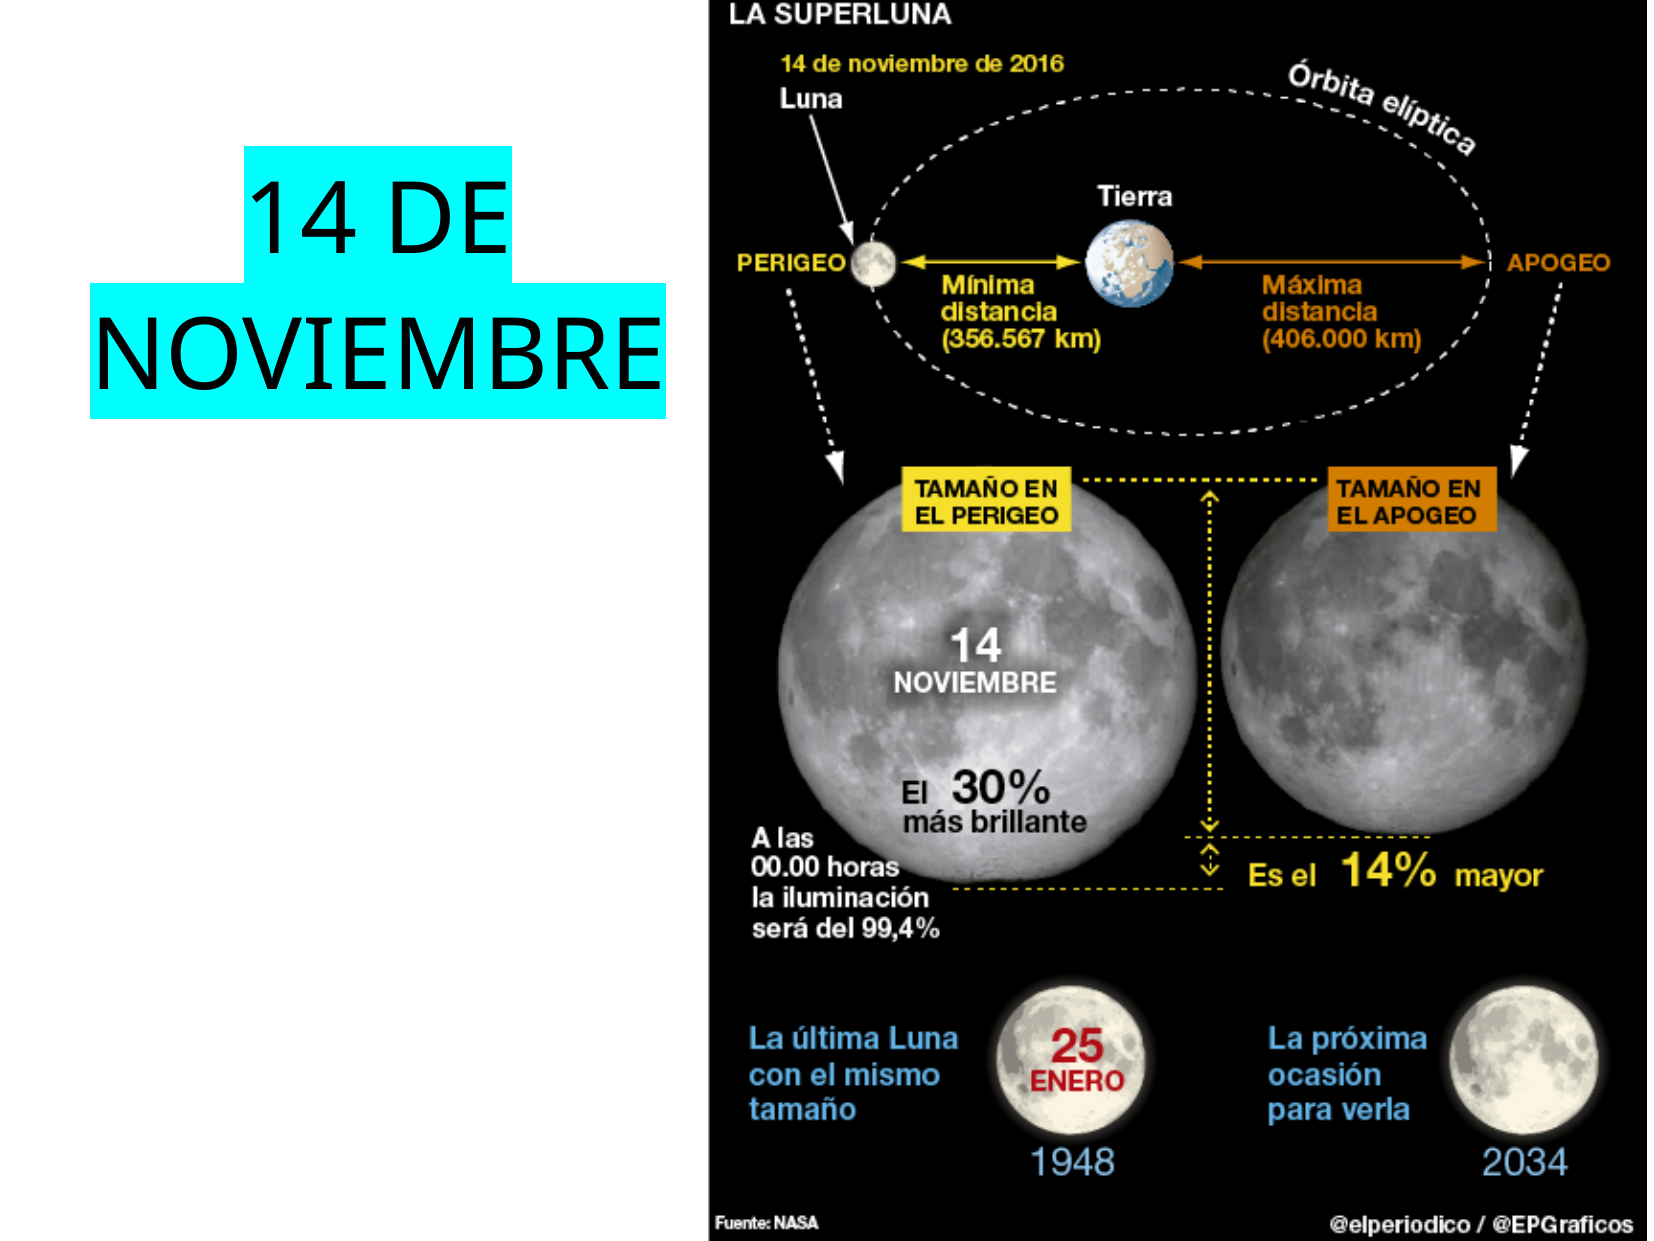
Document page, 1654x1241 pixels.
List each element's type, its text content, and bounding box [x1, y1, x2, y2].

title 14 DE NOVIEMBRE [23, 57, 708, 508]
picture [708, 0, 1647, 1241]
